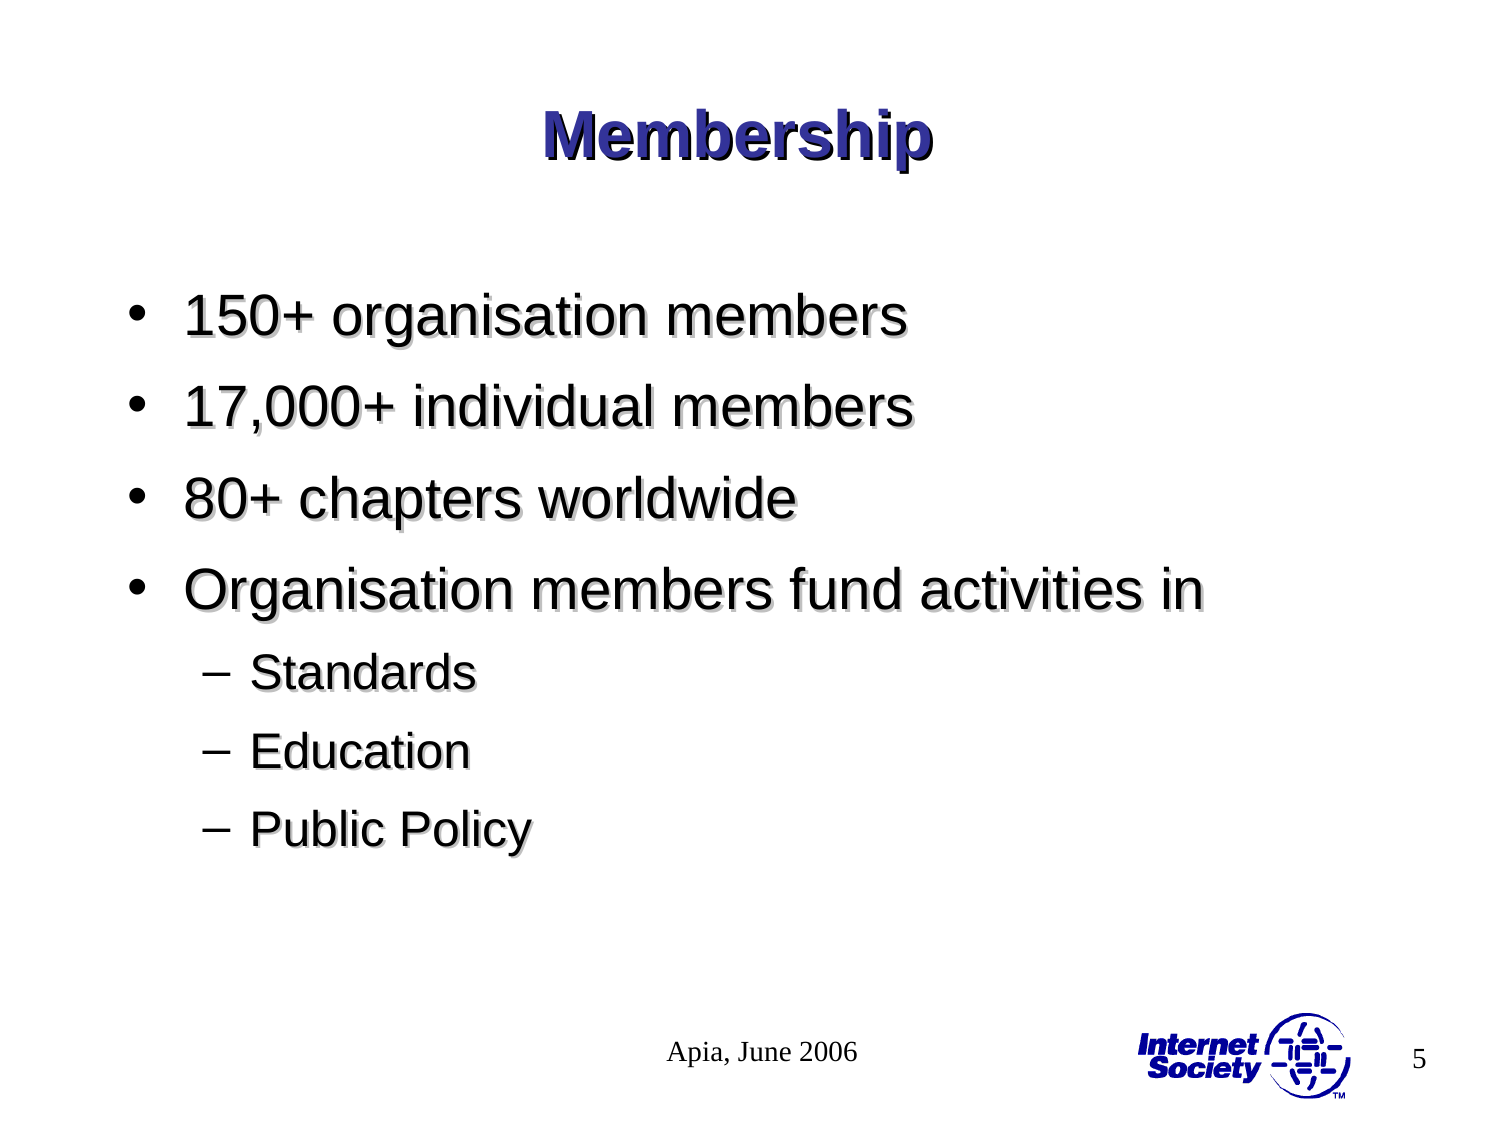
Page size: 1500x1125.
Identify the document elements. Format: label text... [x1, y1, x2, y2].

text_box Apia, June 2006 [512, 1025, 1013, 1101]
title Membership [99, 37, 1375, 225]
picture [1137, 1012, 1351, 1099]
list 150+ organisation members 17,000+ individual members 80+ chapters worldwide Organisation members fund activities in Standards Education Public Policy [112, 262, 1388, 1001]
